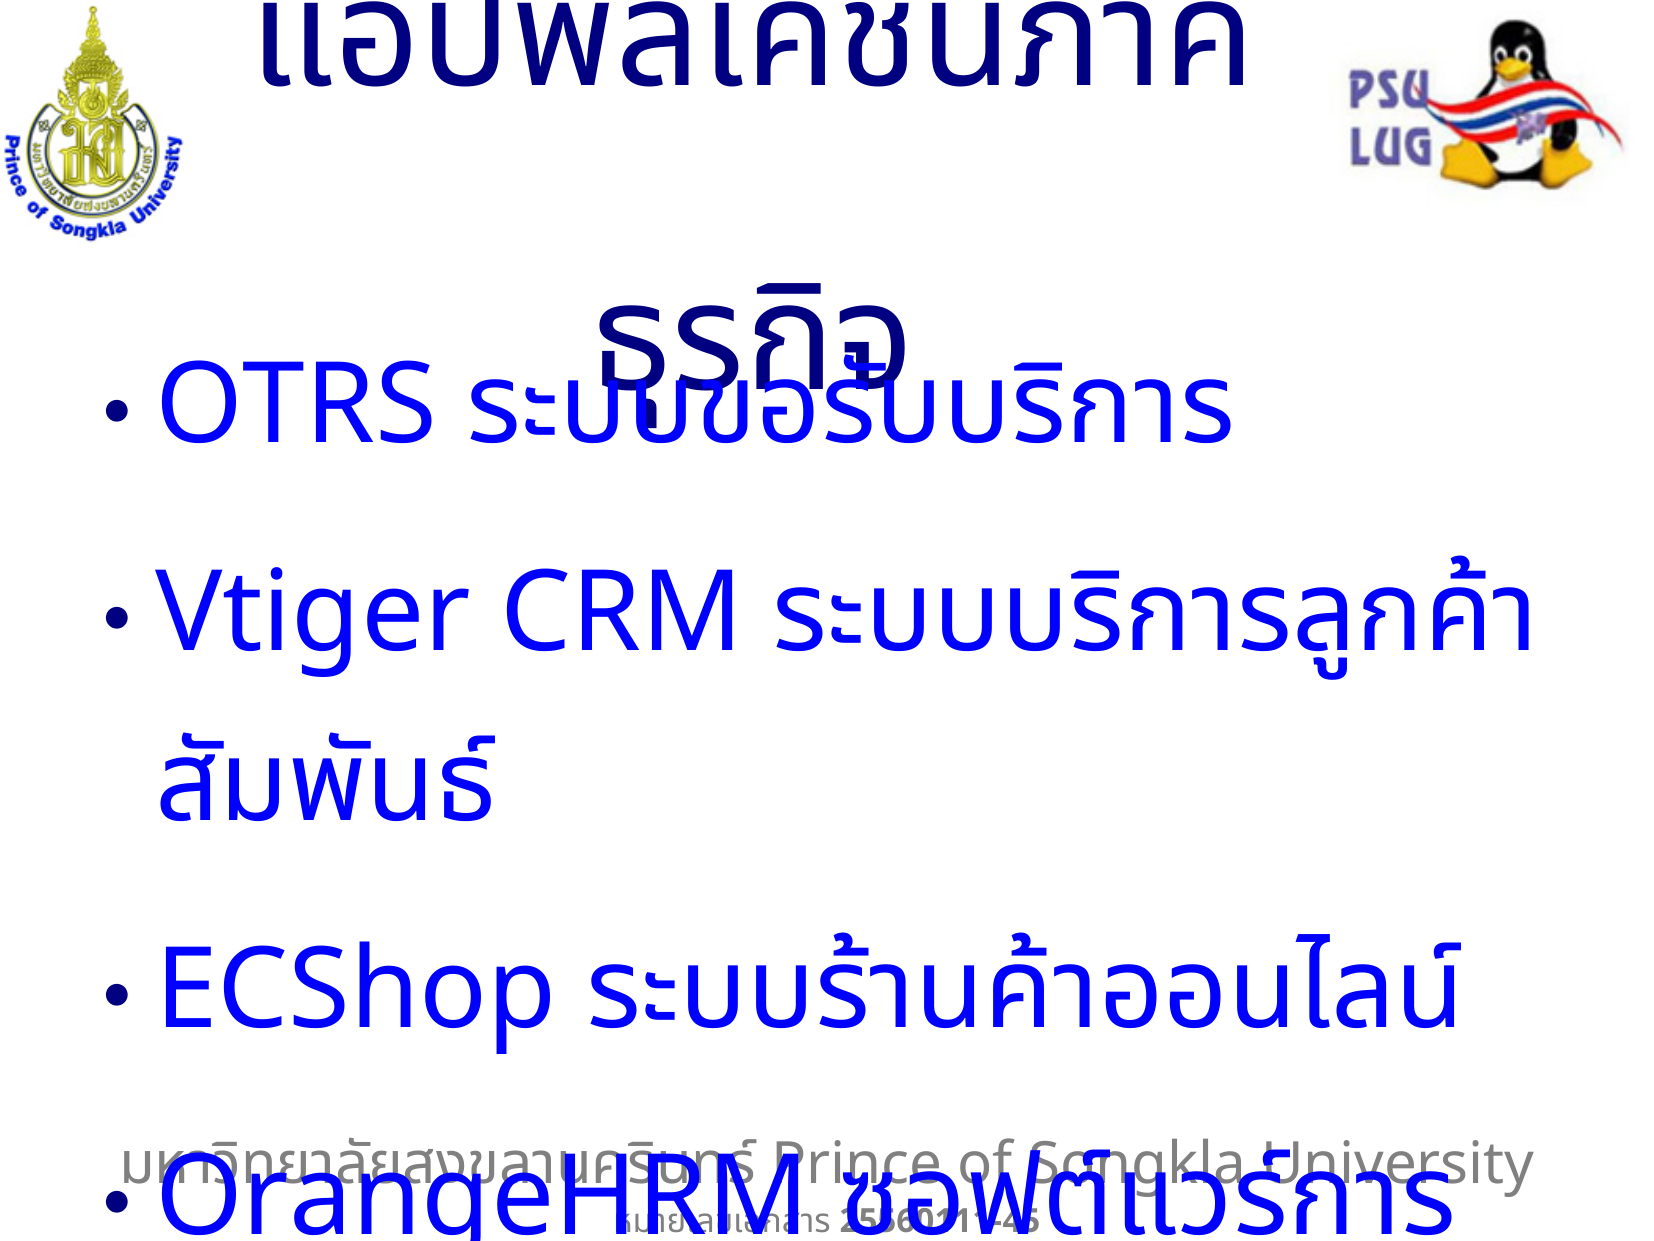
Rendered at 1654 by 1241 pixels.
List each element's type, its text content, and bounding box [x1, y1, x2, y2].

picture [0, 0, 185, 247]
picture [1328, 10, 1642, 207]
title แอปพลิเคชันภาคธุรกิจ [206, 0, 1299, 322]
list OTRS ระบบขอรับบริการ Vtiger CRM ระบบบริการลูกค้าสัมพันธ์ ECShop ระบบร้านค้าออนไลน์ OrangeHRM ซอฟต์แวร์การบริหารบุคลากร [84, 322, 1573, 1042]
